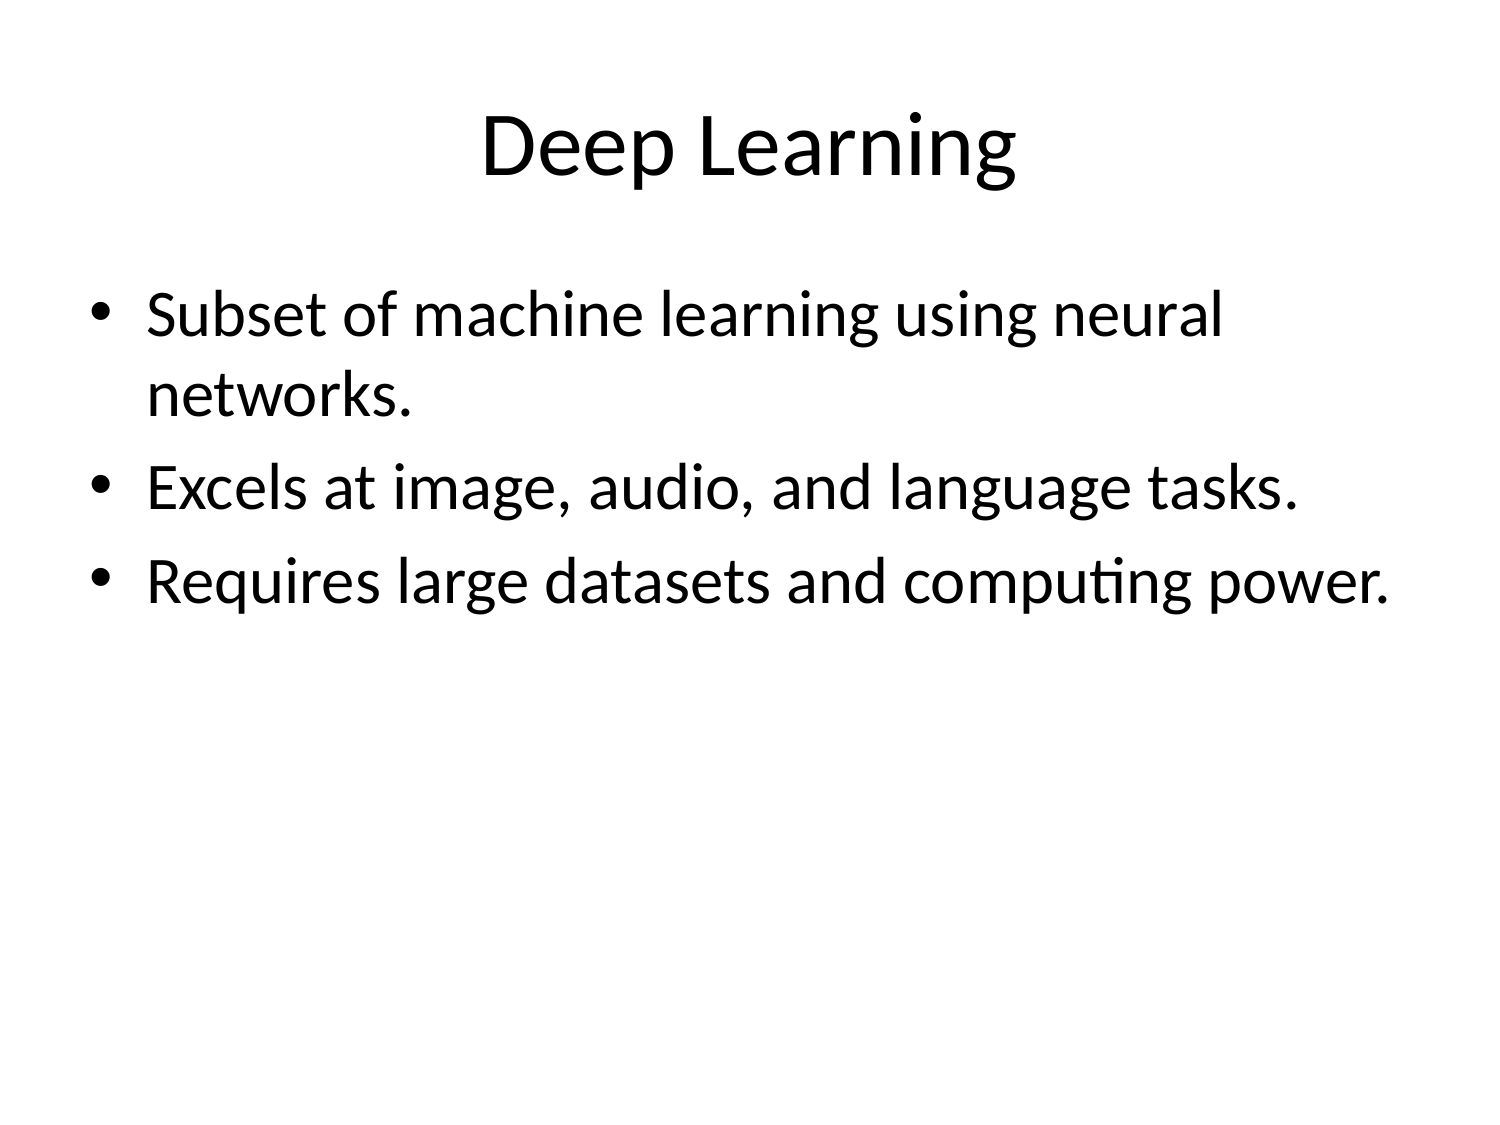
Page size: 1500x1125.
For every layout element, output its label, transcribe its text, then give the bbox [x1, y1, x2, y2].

list Subset of machine learning using neural networks. Excels at image, audio, and language tasks. Requires large datasets and computing power. [75, 262, 1425, 1005]
title Deep Learning [75, 45, 1425, 233]
